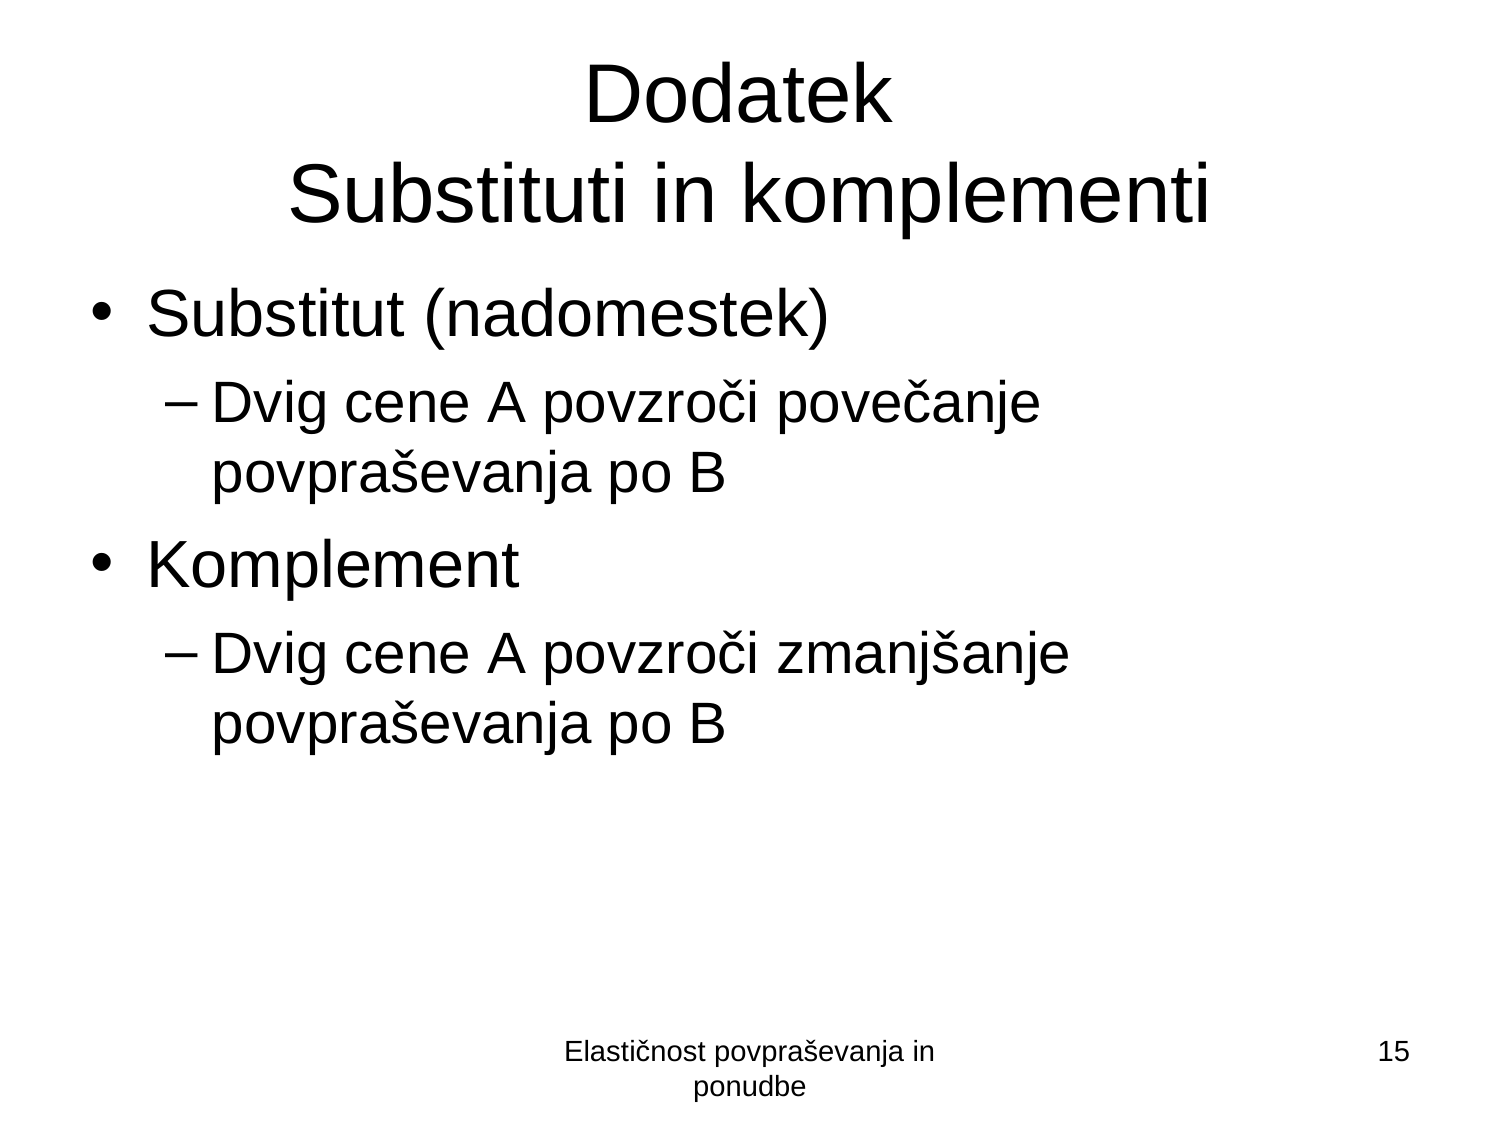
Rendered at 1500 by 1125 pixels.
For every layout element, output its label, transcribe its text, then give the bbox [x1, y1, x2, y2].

title Dodatek Substituti in komplementi [75, 31, 1426, 247]
list Substitut (nadomestek) Dvig cene A povzroči povečanje povpraševanja po B Komplement Dvig cene A povzroči zmanjšanje povpraševanja po B [75, 262, 1426, 1006]
text_box <number> [1074, 1024, 1426, 1103]
text_box Elastičnost povpraševanja in ponudbe [512, 1024, 988, 1103]
